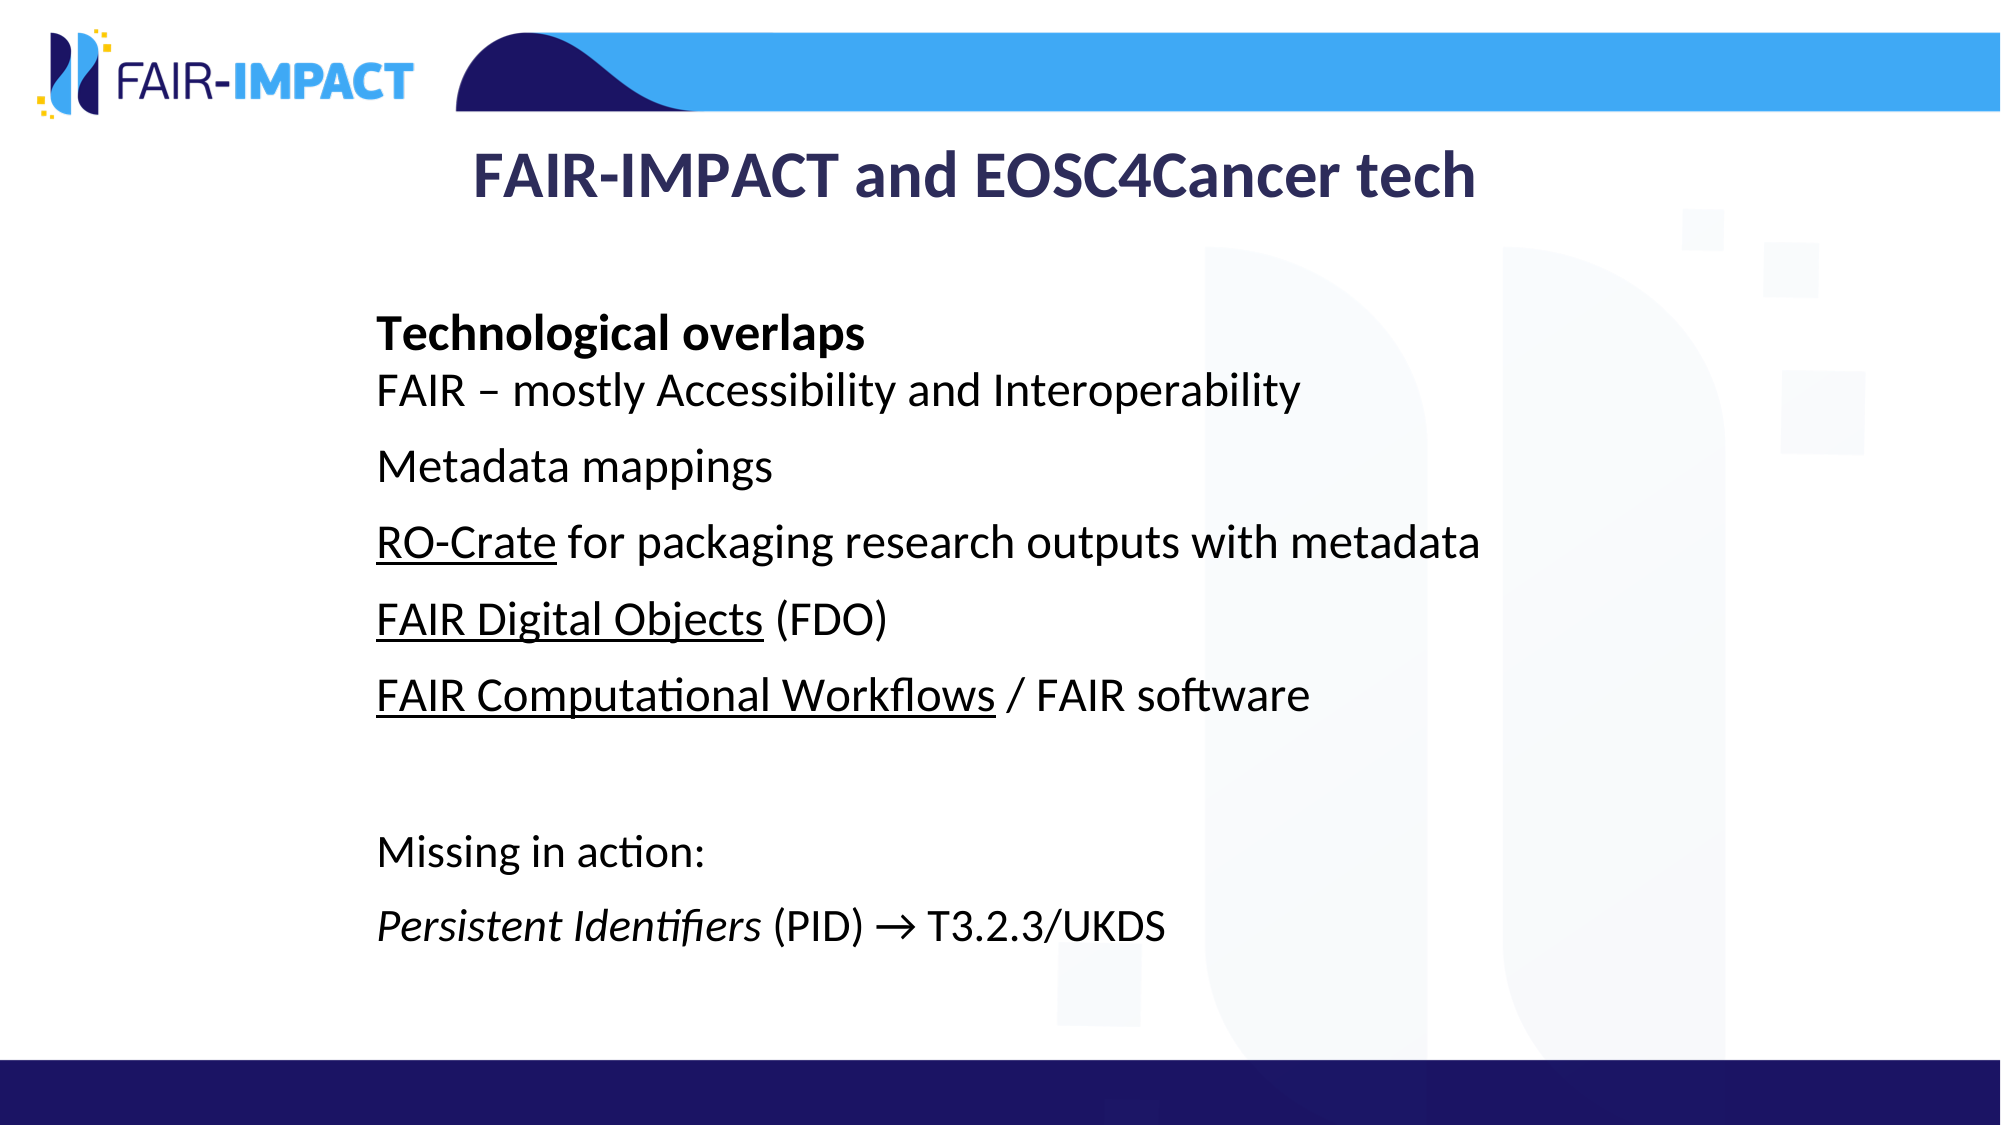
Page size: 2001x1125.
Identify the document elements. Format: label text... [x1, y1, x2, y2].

title FAIR-IMPACT and EOSC4Cancer tech [458, 111, 1882, 240]
list Technological overlaps FAIR – mostly Accessibility and Interoperability Metadata mappings RO-Crate for packaging research outputs with metadata FAIR Digital Objects (FDO) FAIR Computational Workflows / FAIR software Missing in action: Persistent Identifiers (PID) → T3.2.3/UKDS [323, 218, 1602, 1049]
